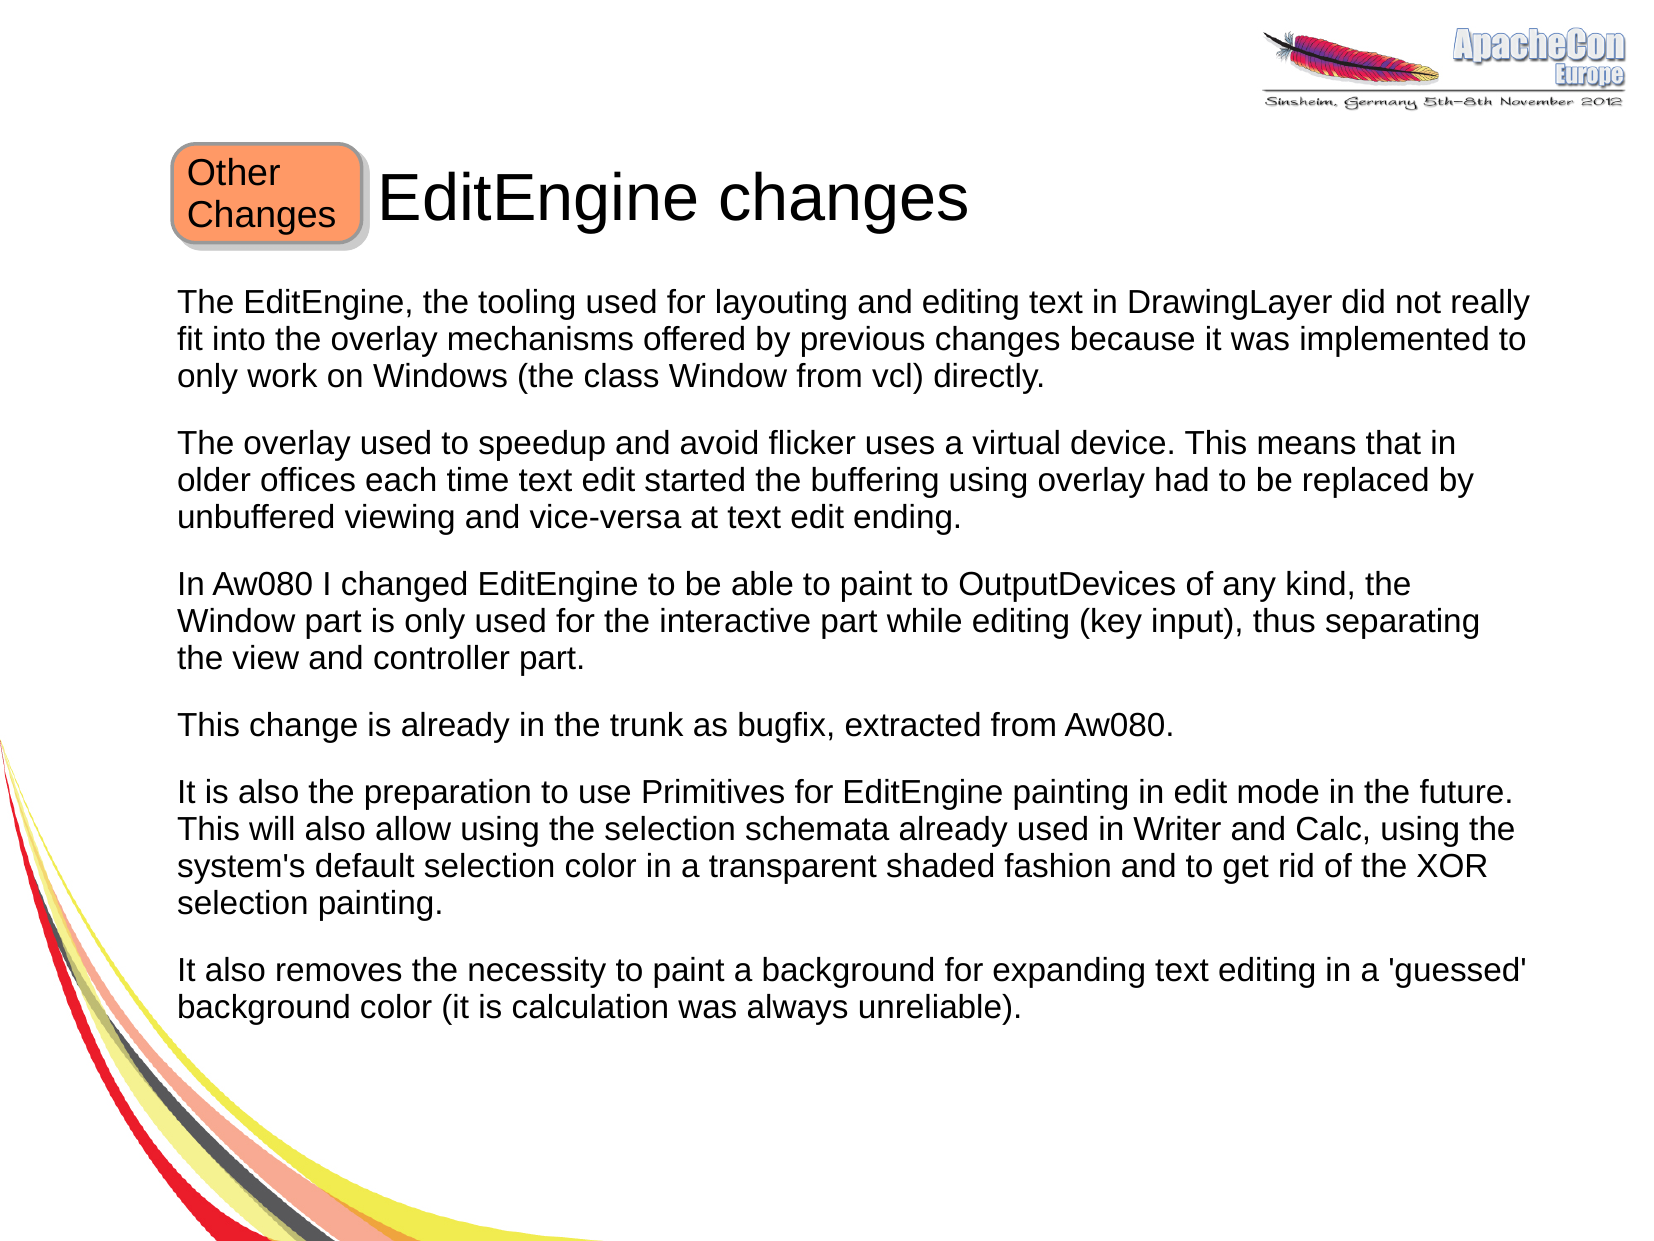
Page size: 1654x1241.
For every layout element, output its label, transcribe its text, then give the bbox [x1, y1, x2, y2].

text_box Other Changes [172, 143, 362, 243]
title EditEngine changes [377, 148, 1530, 247]
picture [0, 0, 1654, 1241]
list The EditEngine, the tooling used for layouting and editing text in DrawingLayer did not really fit into the overlay mechanisms offered by previous changes because it was implemented to only work on Windows (the class Window from vcl) directly. The overlay used to speedup and avoid flicker uses a virtual device. This means that in older offices each time text edit started the buffering using overlay had to be replaced by unbuffered viewing and vice-versa at text edit ending. In Aw080 I changed EditEngine to be able to paint to OutputDevices of any kind, the Window part is only used for the interactive part while editing (key input), thus separating the view and controller part. This change is already in the trunk as bugfix, extracted from Aw080. It is also the preparation to use Primitives for EditEngine painting in edit mode in the future. This will also allow using the selection schemata already used in Writer and Calc, using the system's default selection color in a transparent shaded fashion and to get rid of the XOR selection painting. It also removes the necessity to paint a background for expanding text editing in a 'guessed' background color (it is calculation was always unreliable). [177, 283, 1536, 1030]
